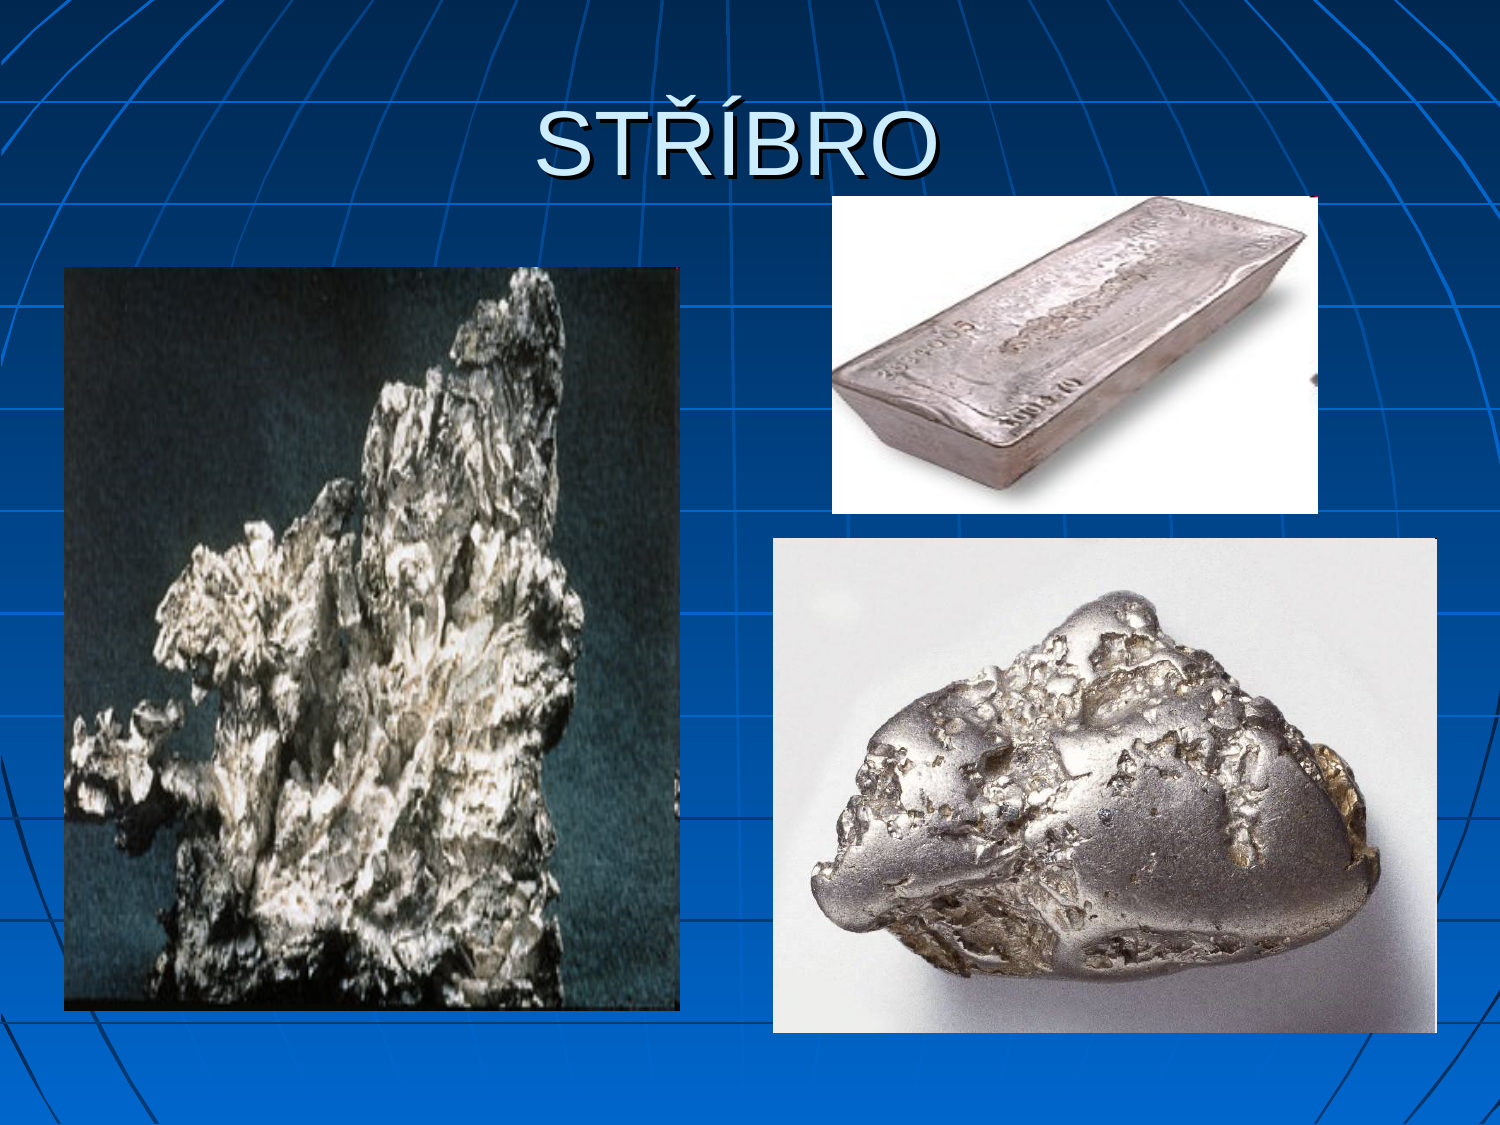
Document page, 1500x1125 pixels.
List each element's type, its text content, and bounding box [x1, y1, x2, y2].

picture [773, 538, 1437, 1033]
list [64, 267, 680, 1011]
picture [832, 196, 1318, 514]
title STŘÍBRO [75, 45, 1426, 233]
